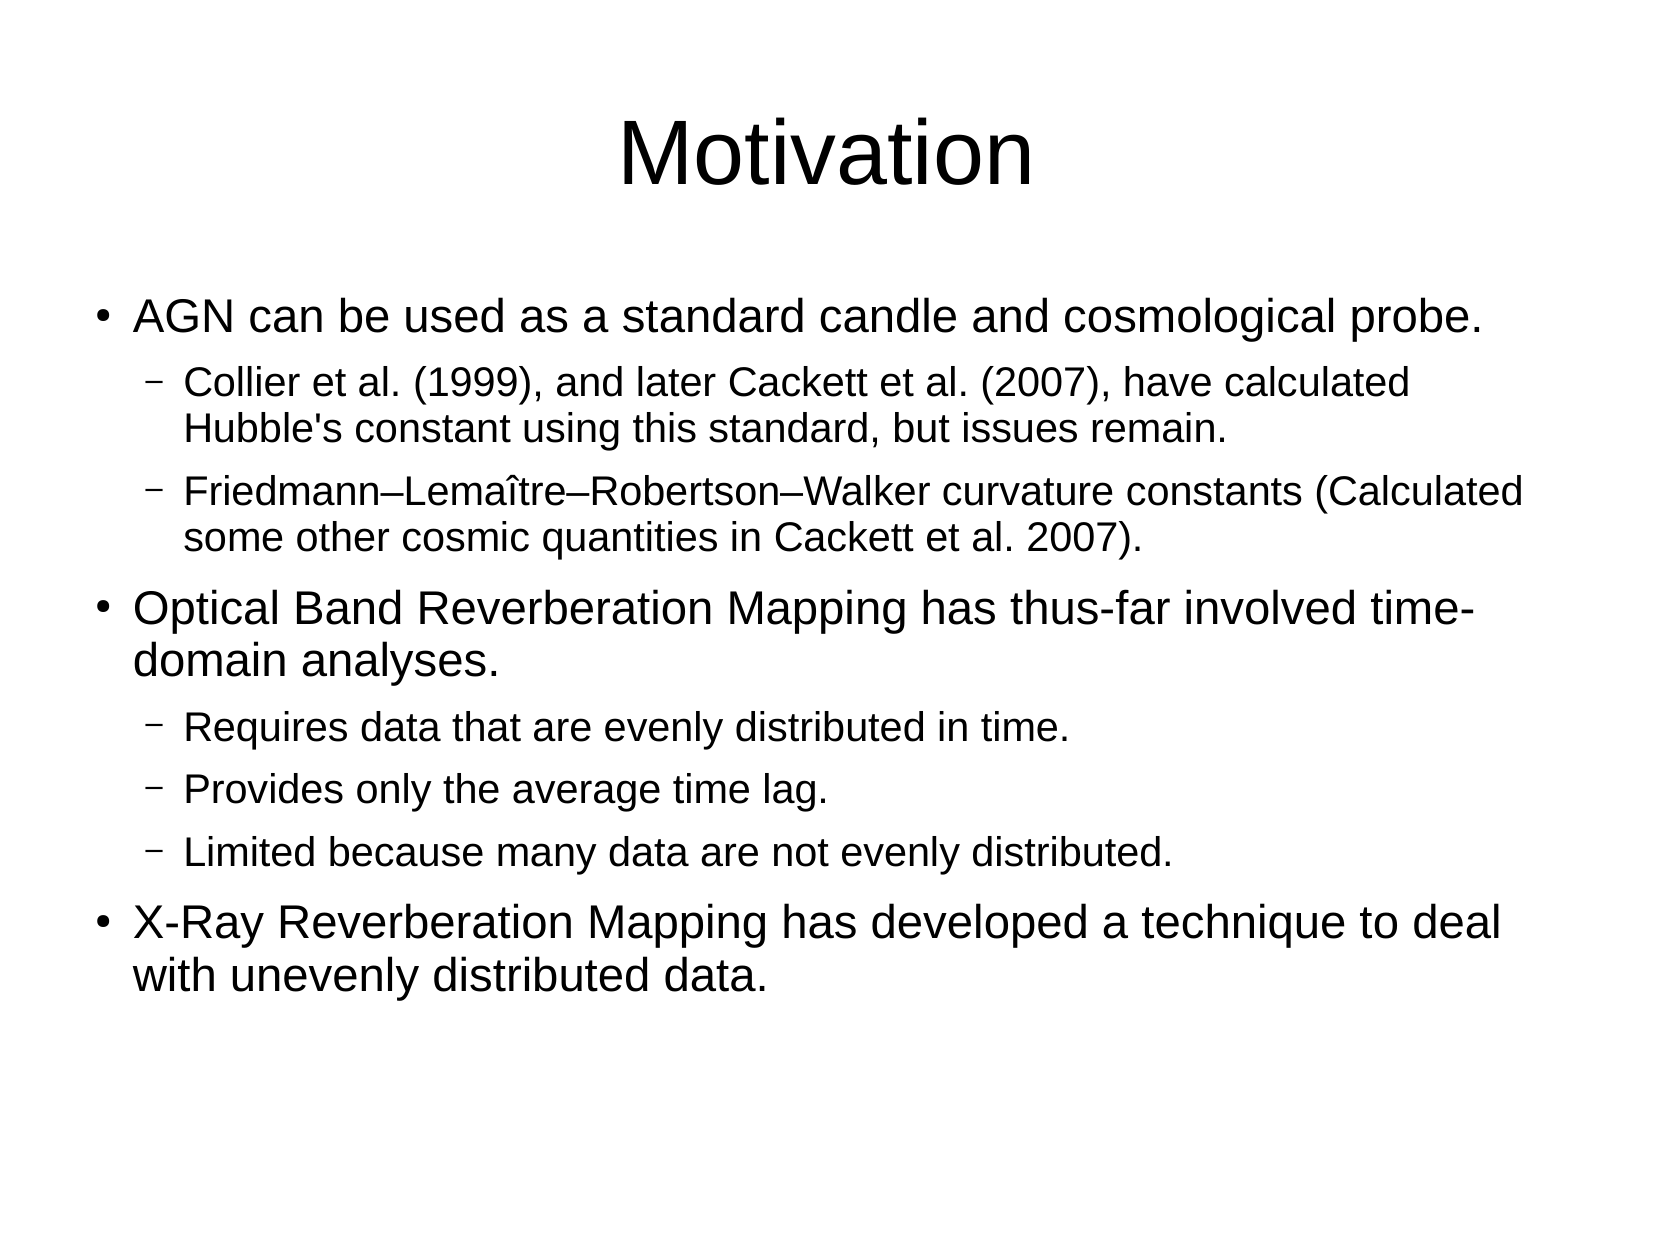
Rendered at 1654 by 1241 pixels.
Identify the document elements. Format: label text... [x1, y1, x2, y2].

title Motivation [82, 49, 1571, 257]
list AGN can be used as a standard candle and cosmological probe. Collier et al. (1999), and later Cackett et al. (2007), have calculated Hubble's constant using this standard, but issues remain. Friedmann–Lemaître–Robertson–Walker curvature constants (Calculated some other cosmic quantities in Cackett et al. 2007). Optical Band Reverberation Mapping has thus-far involved time-domain analyses. Requires data that are evenly distributed in time. Provides only the average time lag. Limited because many data are not evenly distributed. X-Ray Reverberation Mapping has developed a technique to deal with unevenly distributed data. [82, 290, 1571, 1010]
